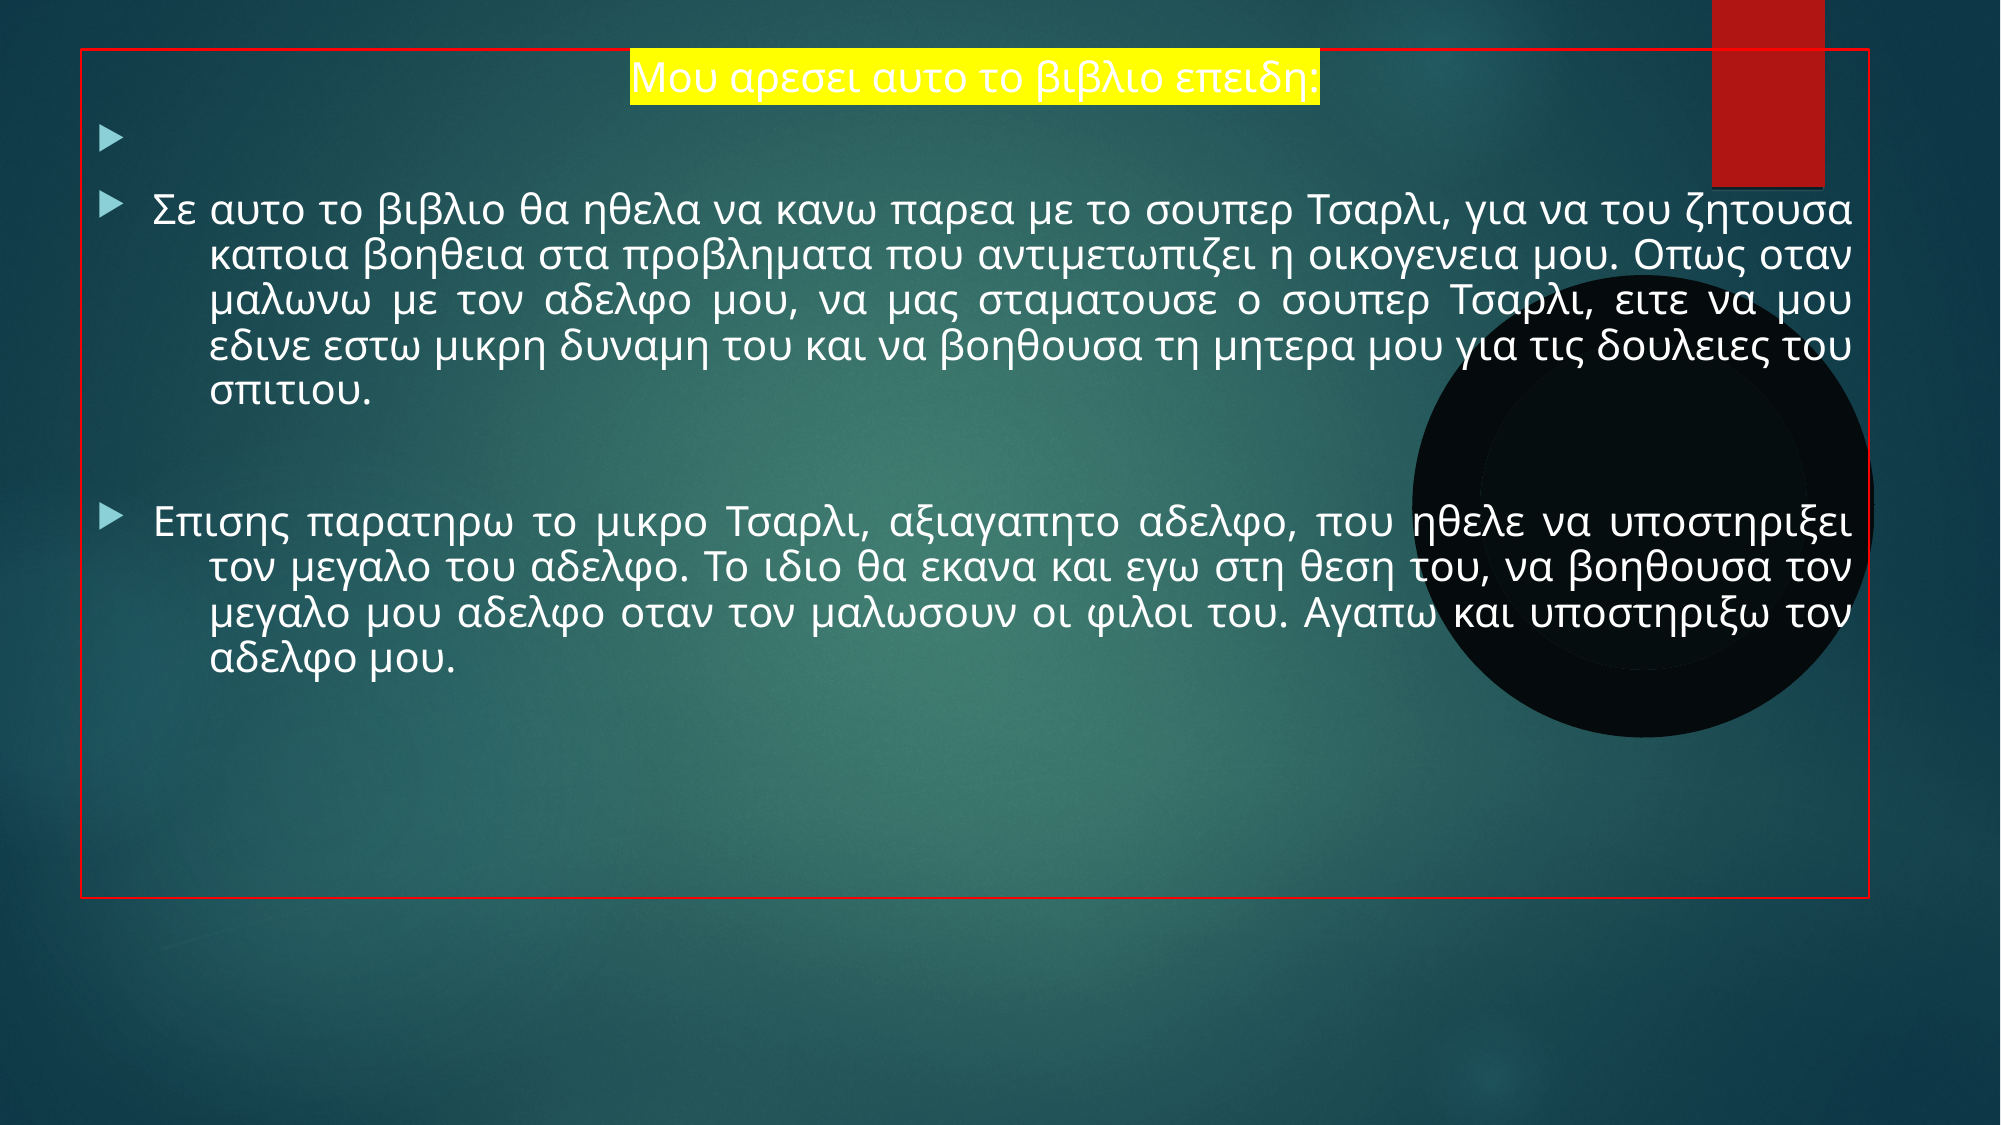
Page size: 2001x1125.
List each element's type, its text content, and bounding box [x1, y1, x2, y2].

list Μου αρεσει αυτο το βιβλιο επειδη: Σε αυτο το βιβλιο θα ηθελα να κανω παρεα με το σουπερ Τσαρλι, για να του ζητουσα καποια βοηθεια στα προβληματα που αντιμετωπιζει η οικογενεια μου. Οπως οταν μαλωνω με τον αδελφο μου, να μας σταματουσε ο σουπερ Τσαρλι, ειτε να μου εδινε εστω μικρη δυναμη του και να βοηθουσα τη μητερα μου για τις δουλειες του σπιτιου. Επισης παρατηρω το μικρο Τσαρλι, αξιαγαπητο αδελφο, που ηθελε να υποστηριξει τον μεγαλο του αδελφο. Το ιδιο θα εκανα και εγω στη θεση του, να βοηθουσα τον μεγαλο μου αδελφο οταν τον μαλωσουν οι φιλοι του. Αγαπω και υποστηριξω τον αδελφο μου. [81, 49, 1869, 899]
